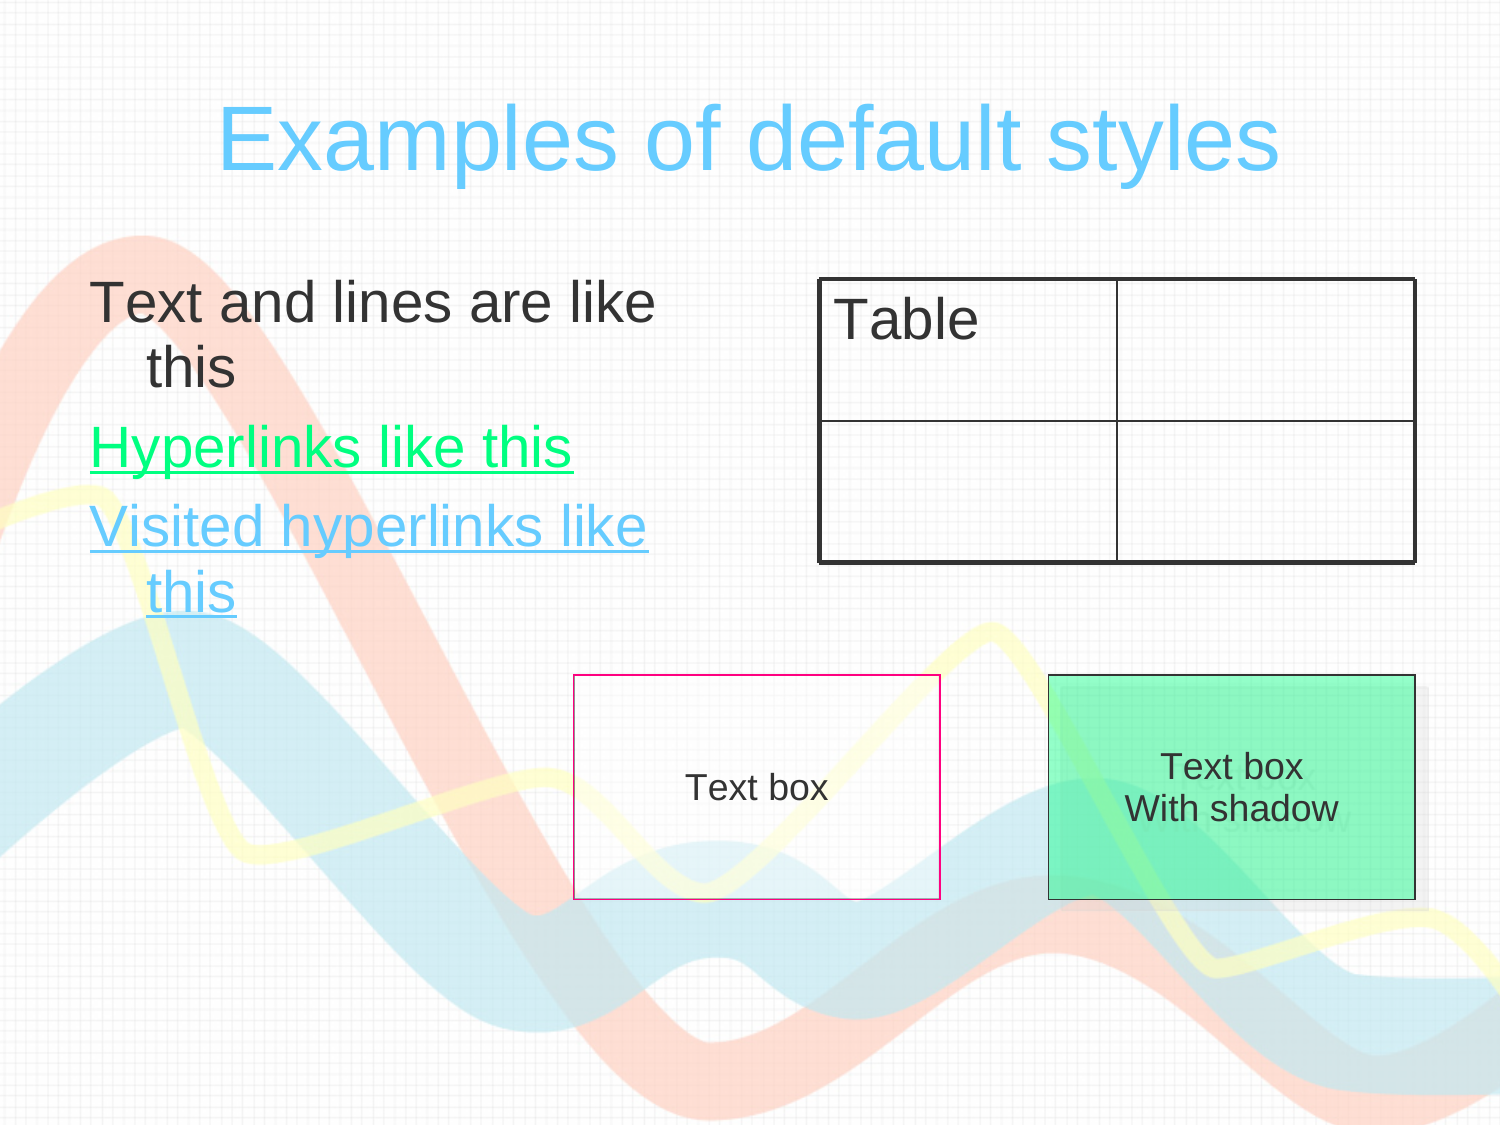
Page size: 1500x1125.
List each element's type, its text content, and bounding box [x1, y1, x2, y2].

list Text and lines are like this Hyperlinks like this Visited hyperlinks like this [75, 262, 738, 870]
text_box Text box With shadow [1048, 674, 1415, 900]
title Examples of default styles [75, 45, 1426, 233]
text_box Table [822, 281, 1116, 420]
text_box Text box [573, 674, 940, 900]
